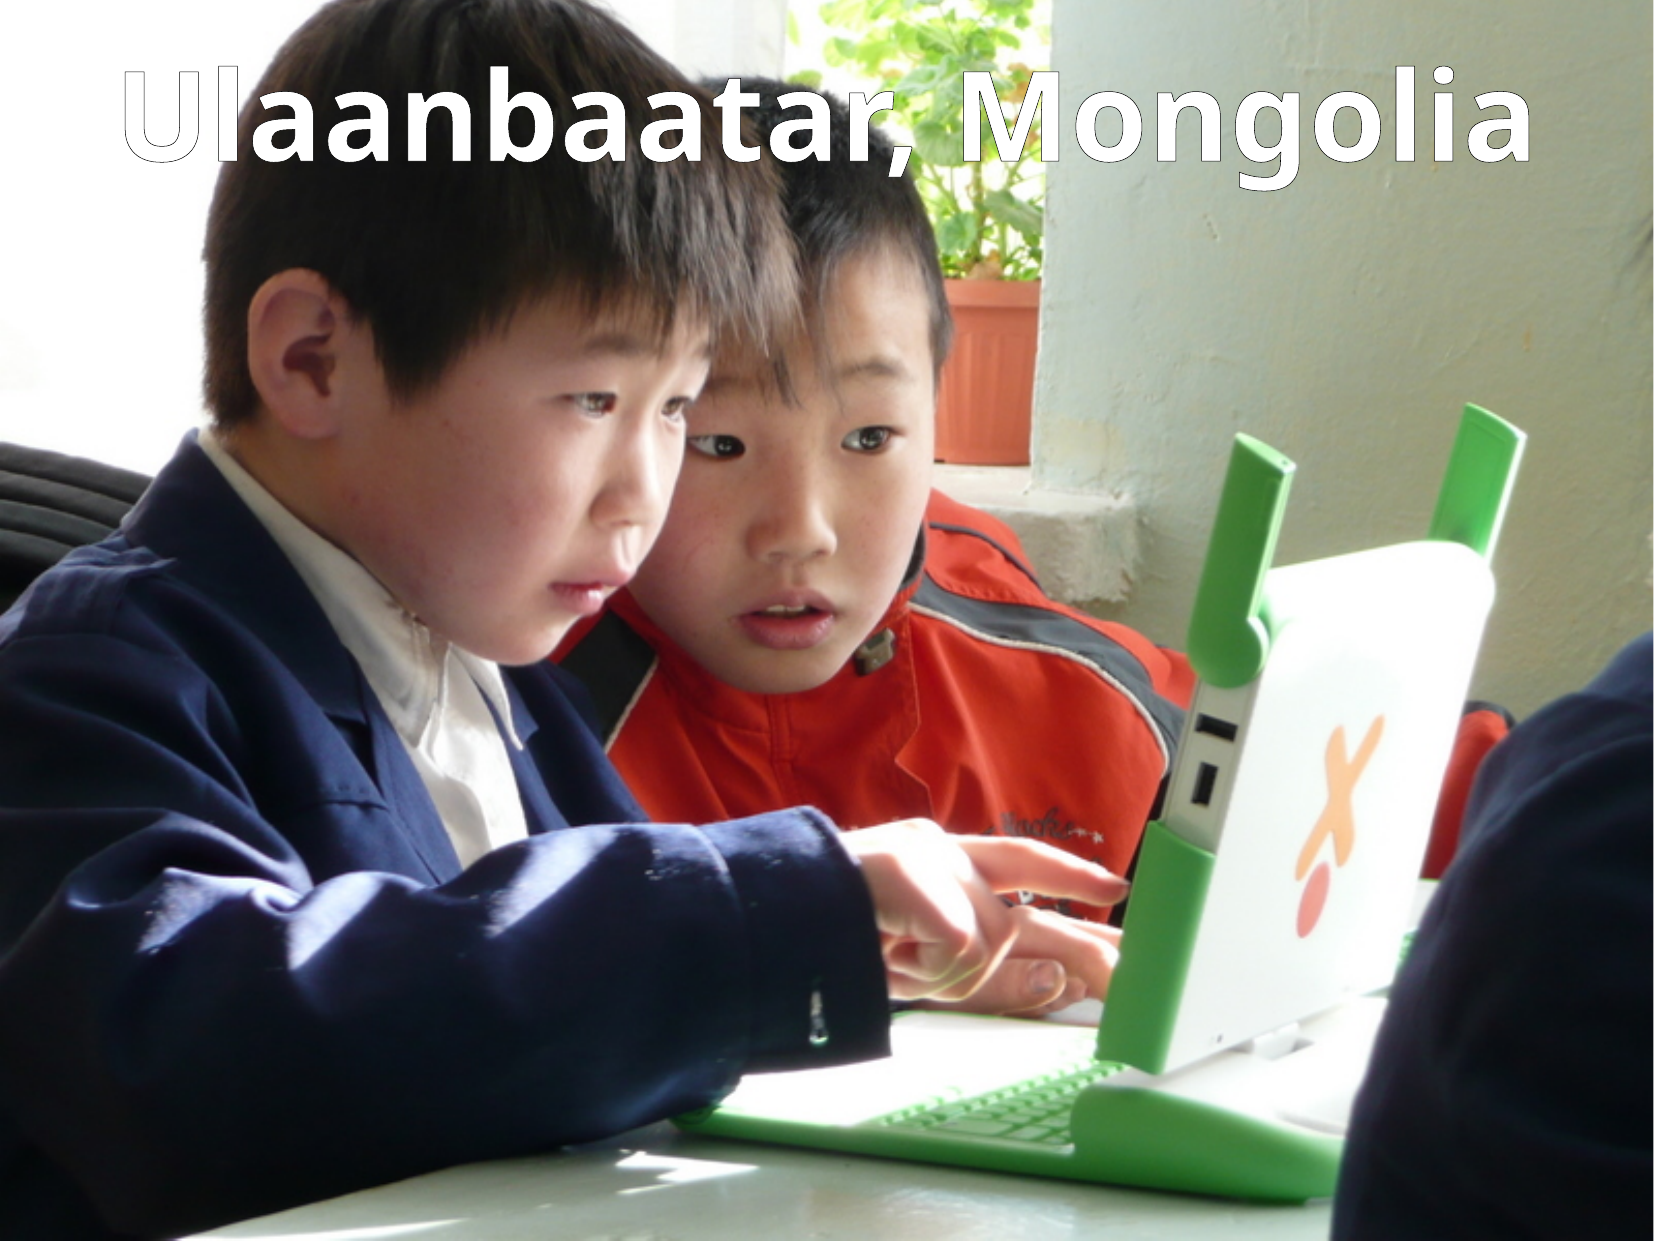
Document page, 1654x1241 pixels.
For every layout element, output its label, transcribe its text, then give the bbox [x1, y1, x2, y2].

title Ulaanbaatar, Mongolia [2, 0, 1653, 226]
picture [0, 0, 1654, 1241]
